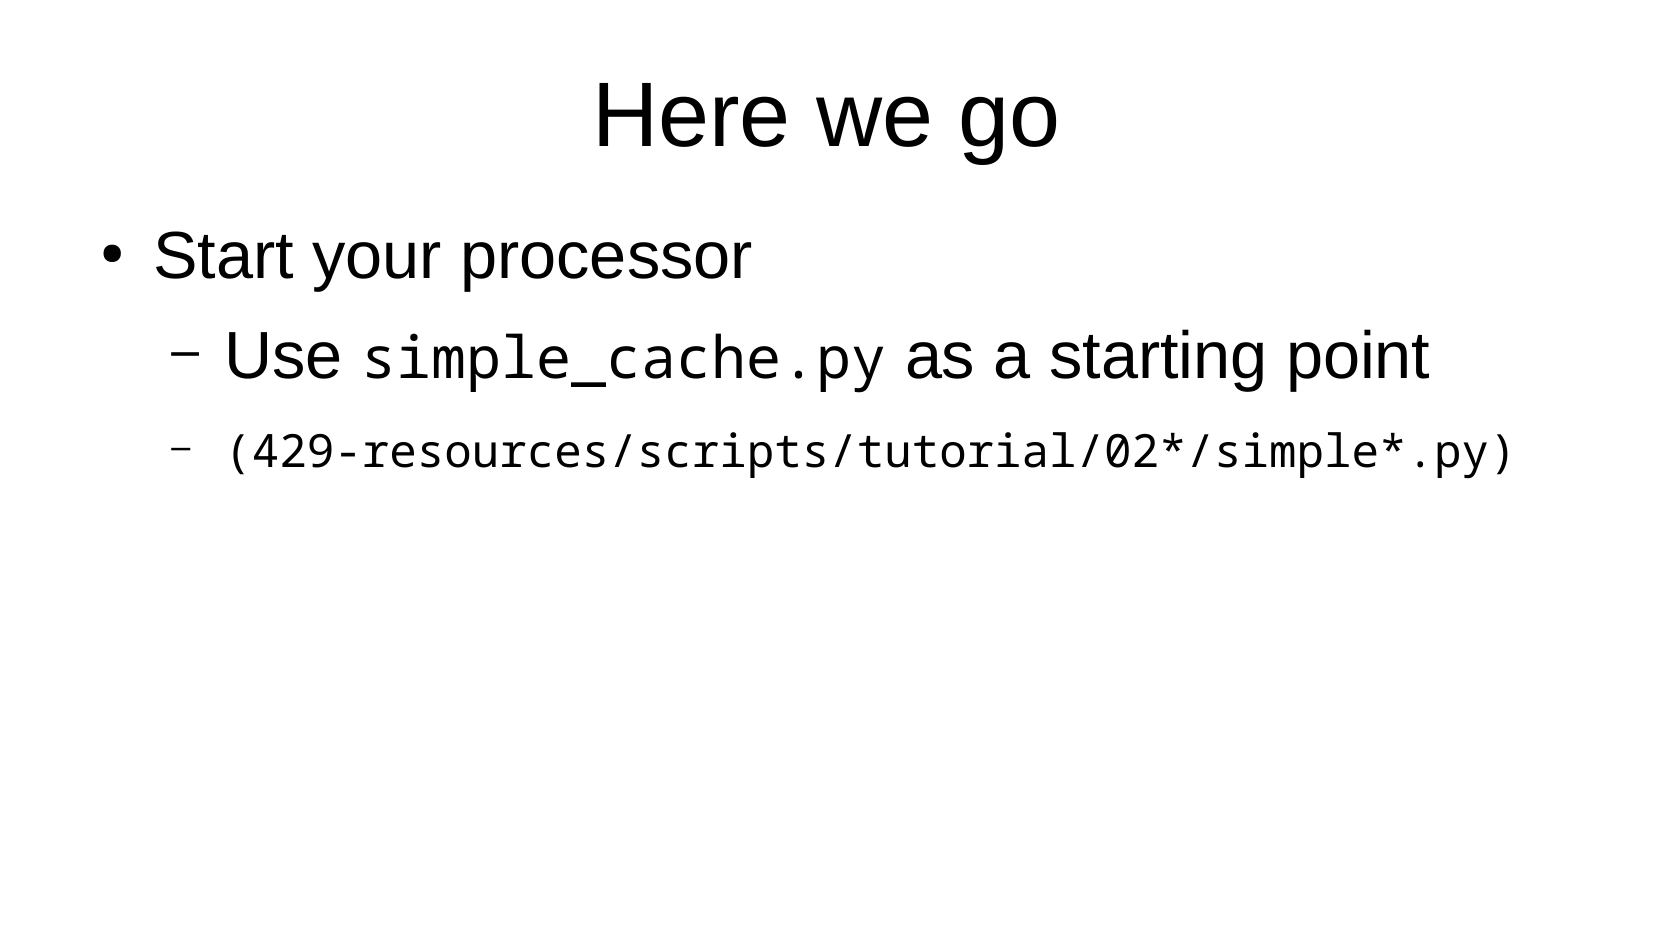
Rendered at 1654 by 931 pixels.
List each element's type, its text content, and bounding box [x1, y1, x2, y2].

title Here we go [82, 37, 1571, 193]
list Start your processor Use simple_cache.py as a starting point (429-resources/scripts/tutorial/02*/simple*.py) [82, 217, 1571, 758]
